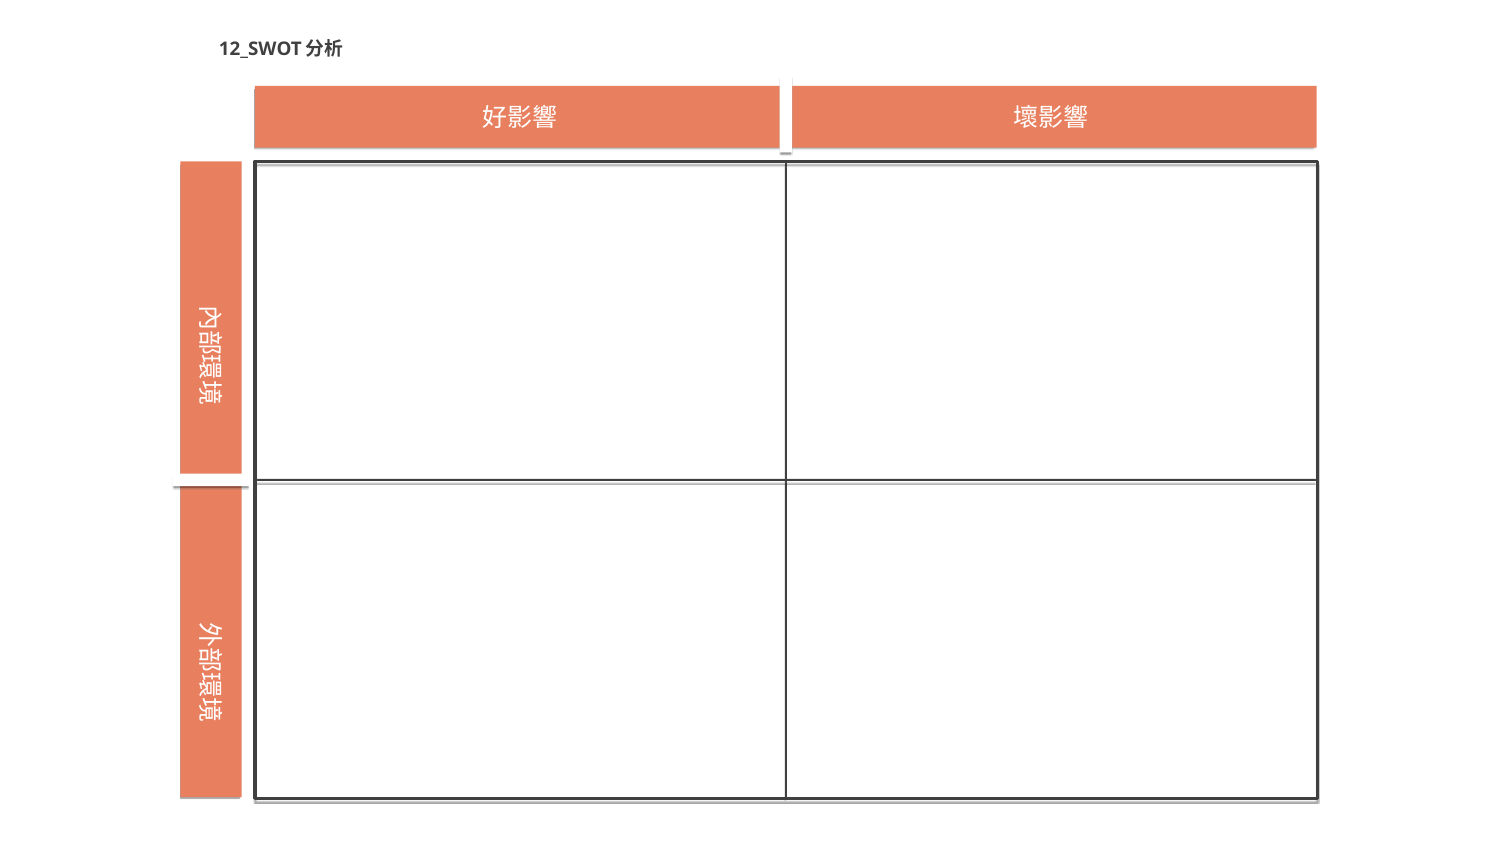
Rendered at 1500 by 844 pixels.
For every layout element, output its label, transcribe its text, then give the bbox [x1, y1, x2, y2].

text_box [180, 490, 242, 580]
text_box 壞影響 [998, 94, 1104, 139]
text_box 12_SWOT分析 [204, 29, 359, 67]
text_box [254, 85, 779, 148]
text_box [180, 161, 242, 262]
text_box 好影響 [467, 94, 573, 139]
text_box 內部環境 [180, 262, 242, 379]
text_box 外部環境 [180, 580, 242, 697]
text_box [180, 697, 242, 798]
text_box [793, 85, 1317, 148]
text_box [180, 379, 242, 473]
